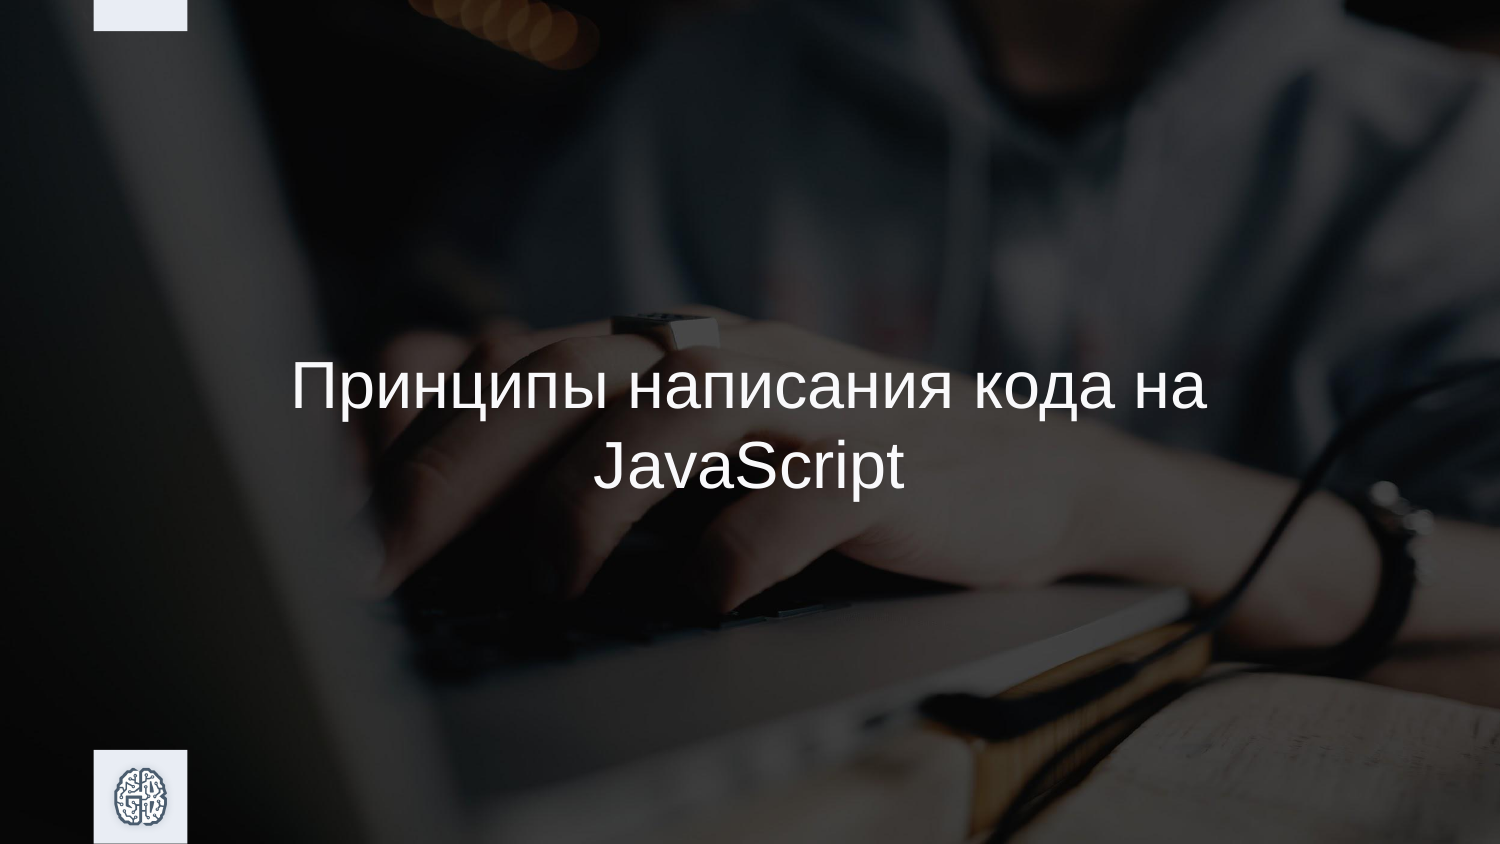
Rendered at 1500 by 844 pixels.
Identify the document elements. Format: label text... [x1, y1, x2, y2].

picture [0, 0, 1500, 844]
text_box Принципы написания кода на JavaScript [187, 93, 1312, 750]
picture [106, 760, 175, 834]
